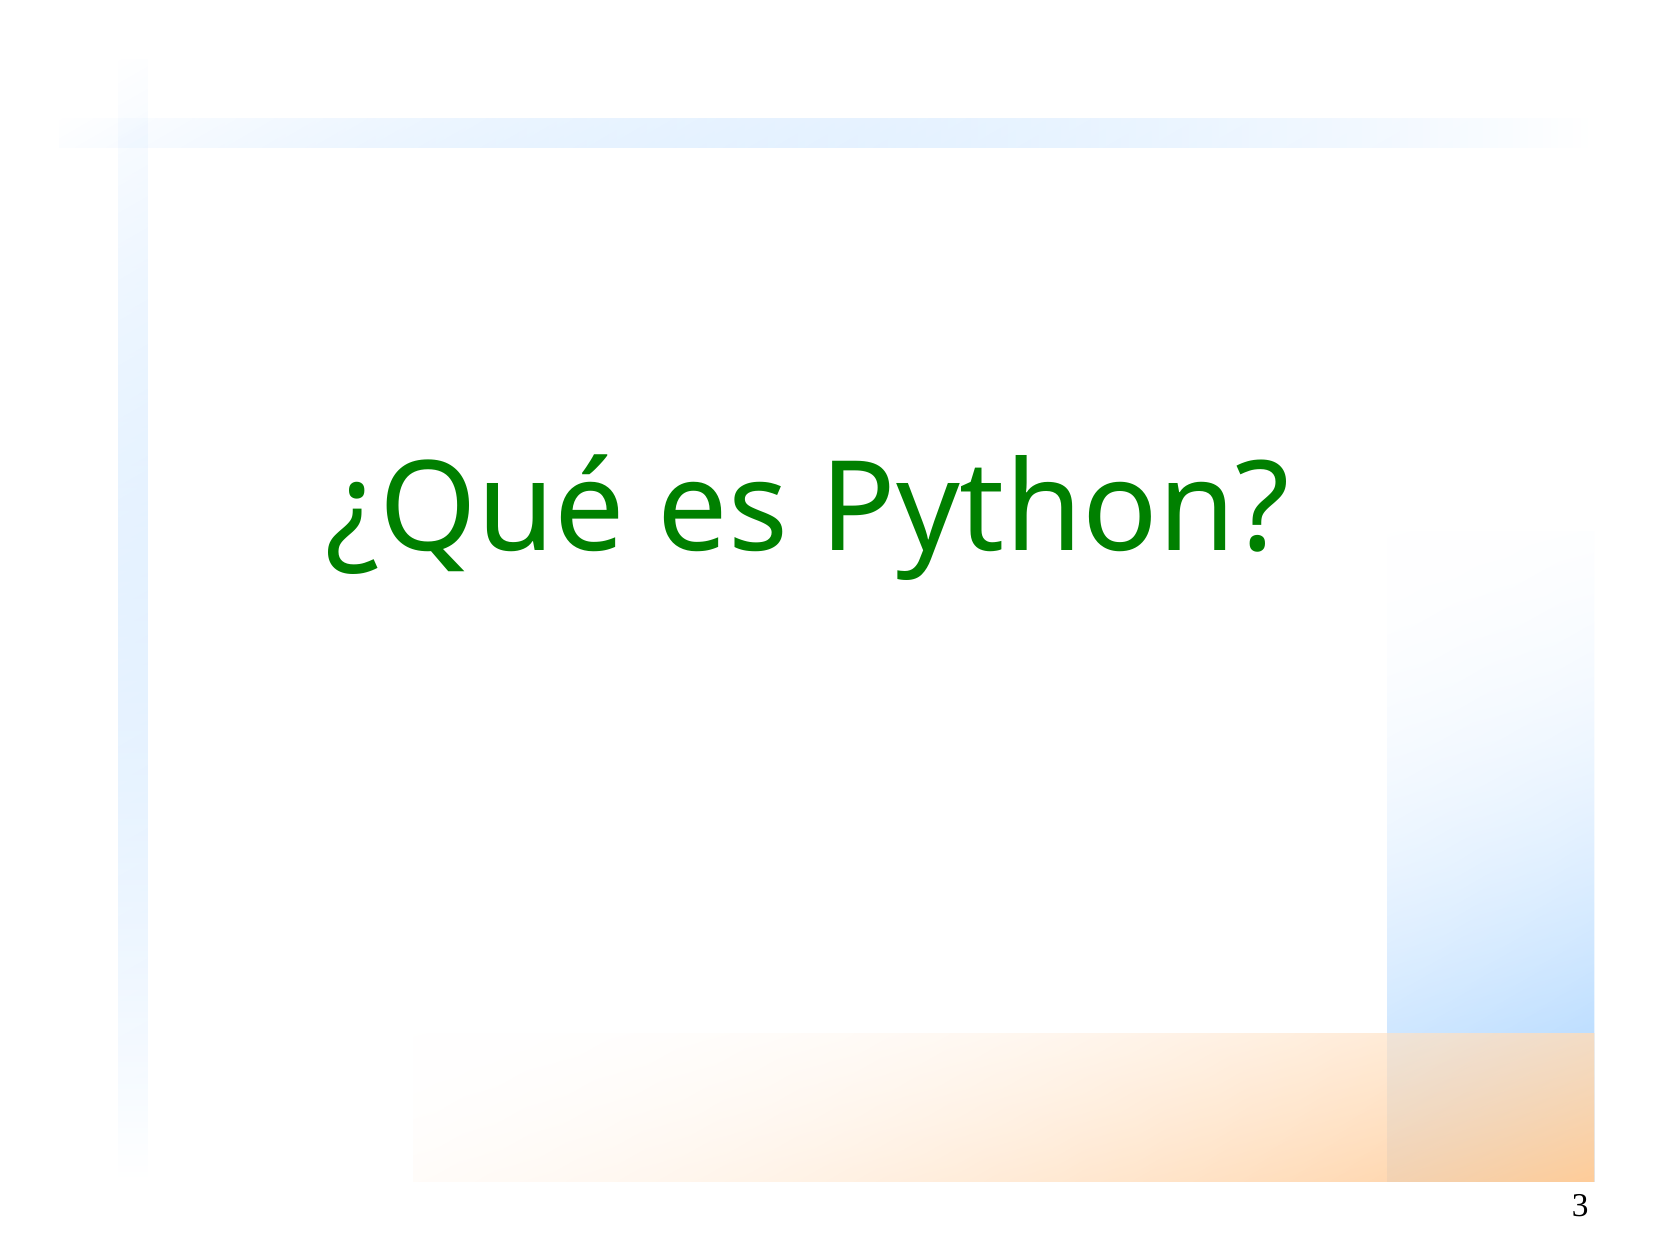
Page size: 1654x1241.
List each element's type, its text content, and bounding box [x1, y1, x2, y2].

subtitle ¿Qué es Python? [147, 147, 1388, 857]
